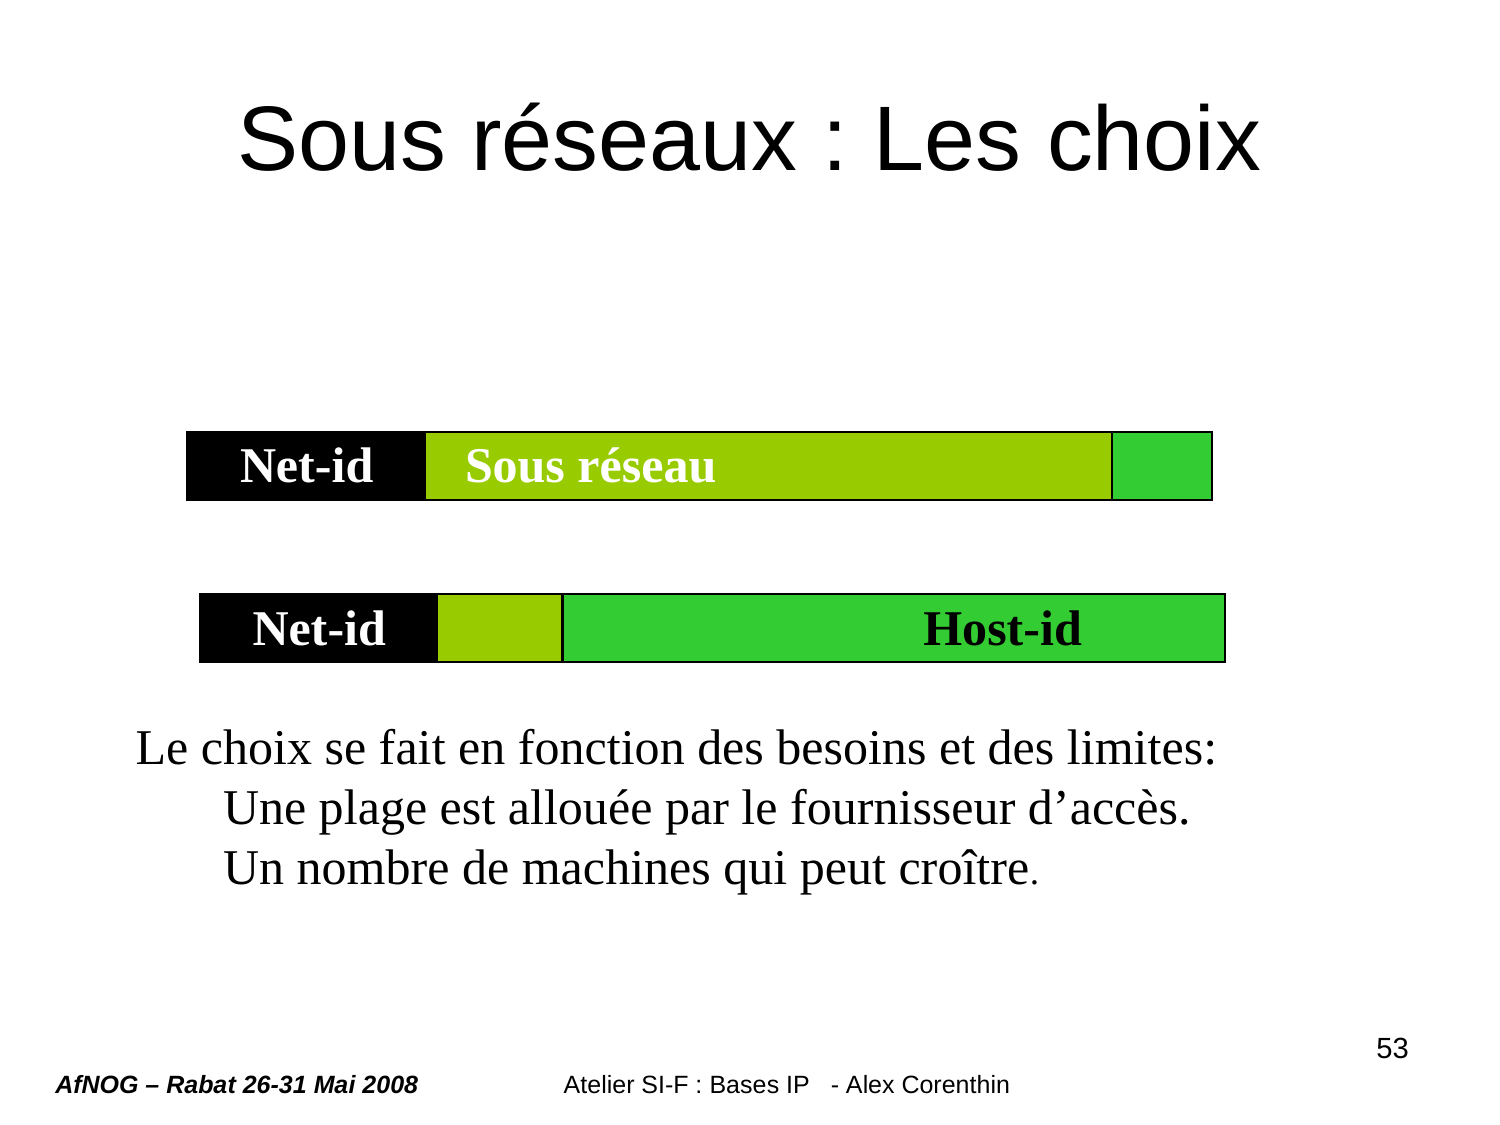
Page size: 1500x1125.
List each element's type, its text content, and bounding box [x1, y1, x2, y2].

text_box [199, 594, 237, 663]
title Sous réseaux : Les choix [75, 45, 1426, 233]
text_box Sous réseau [449, 425, 805, 531]
text_box Le choix se fait en fonction des besoins et des limites: Une plage est allouée par le fournisseur d’accès. Un nombre de machines qui peut croître. [120, 706, 1234, 903]
text_box [187, 431, 224, 501]
text_box Net-id [237, 587, 592, 693]
text_box Net-id [224, 425, 449, 531]
text_box [805, 431, 1213, 501]
text_box [592, 594, 908, 663]
text_box Host-id [908, 587, 1263, 693]
